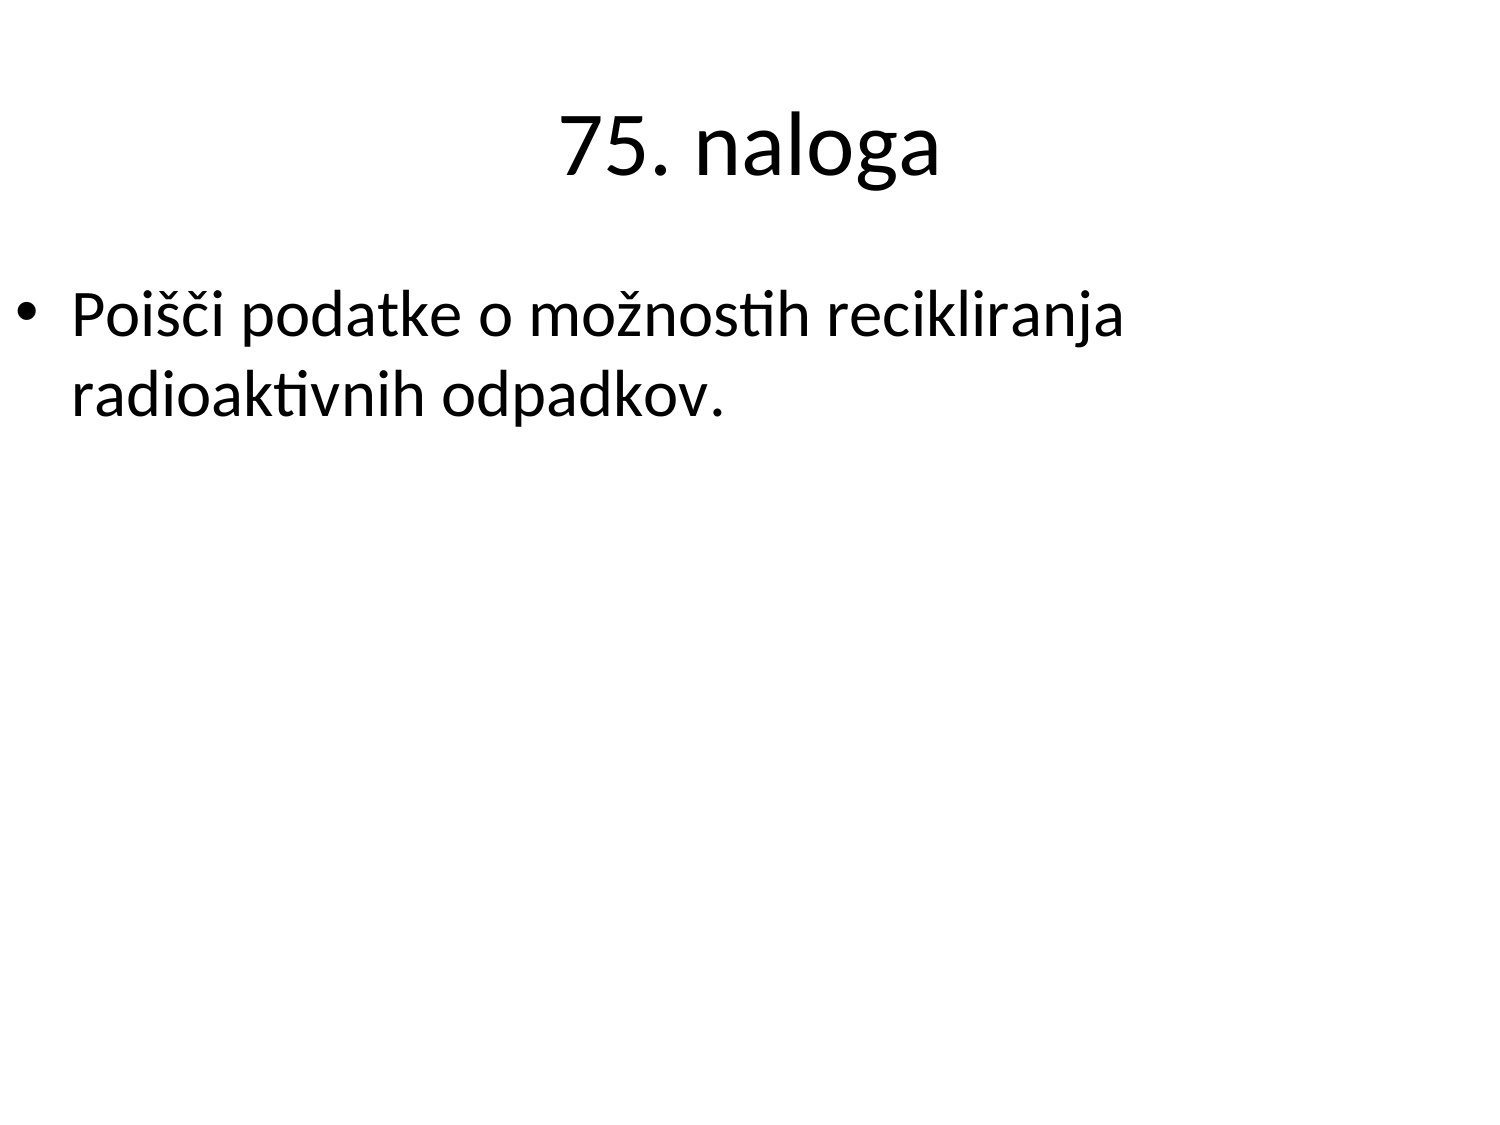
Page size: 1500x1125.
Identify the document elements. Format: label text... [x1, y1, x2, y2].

text_box 75. naloga [75, 45, 1426, 233]
text_box Poišči podatke o možnostih recikliranja radioaktivnih odpadkov. [0, 262, 1500, 1005]
